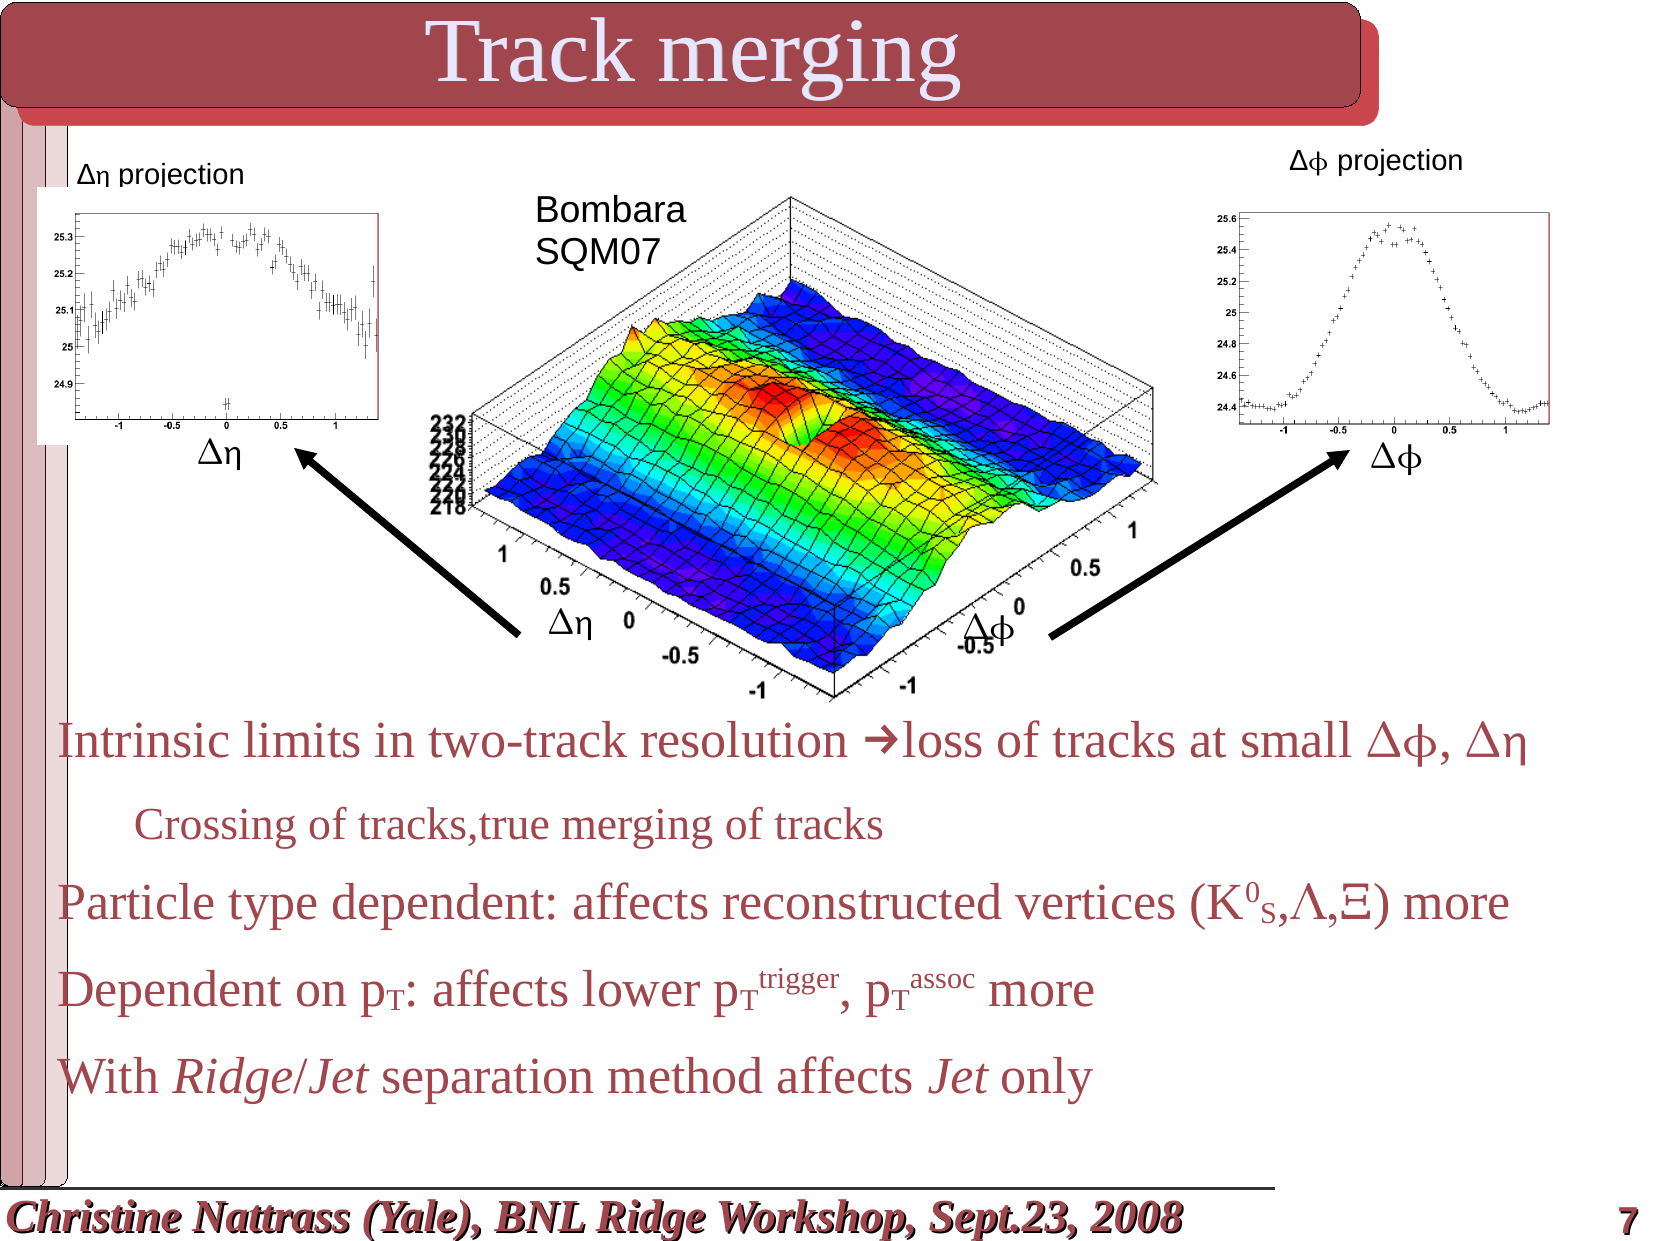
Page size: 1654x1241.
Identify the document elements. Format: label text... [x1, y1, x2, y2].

list Intrinsic limits in two-track resolution →loss of tracks at small ,  Crossing of tracks,true merging of tracks Particle type dependent: affects reconstructed vertices (K0S,,) more Dependent on pT: affects lower pTtrigger, pTassoc more With Ridge/Jet separation method affects Jet only [39, 711, 1618, 1144]
text_box  [945, 614, 1145, 681]
title Track merging [0, 0, 1388, 107]
text_box  [179, 438, 369, 506]
picture [37, 134, 1588, 711]
text_box ∆ projection [62, 150, 351, 187]
text_box  [530, 608, 720, 676]
text_box Bombara SQM07 [519, 181, 745, 281]
text_box  [1352, 442, 1553, 510]
text_box ∆ projection [1274, 136, 1563, 185]
